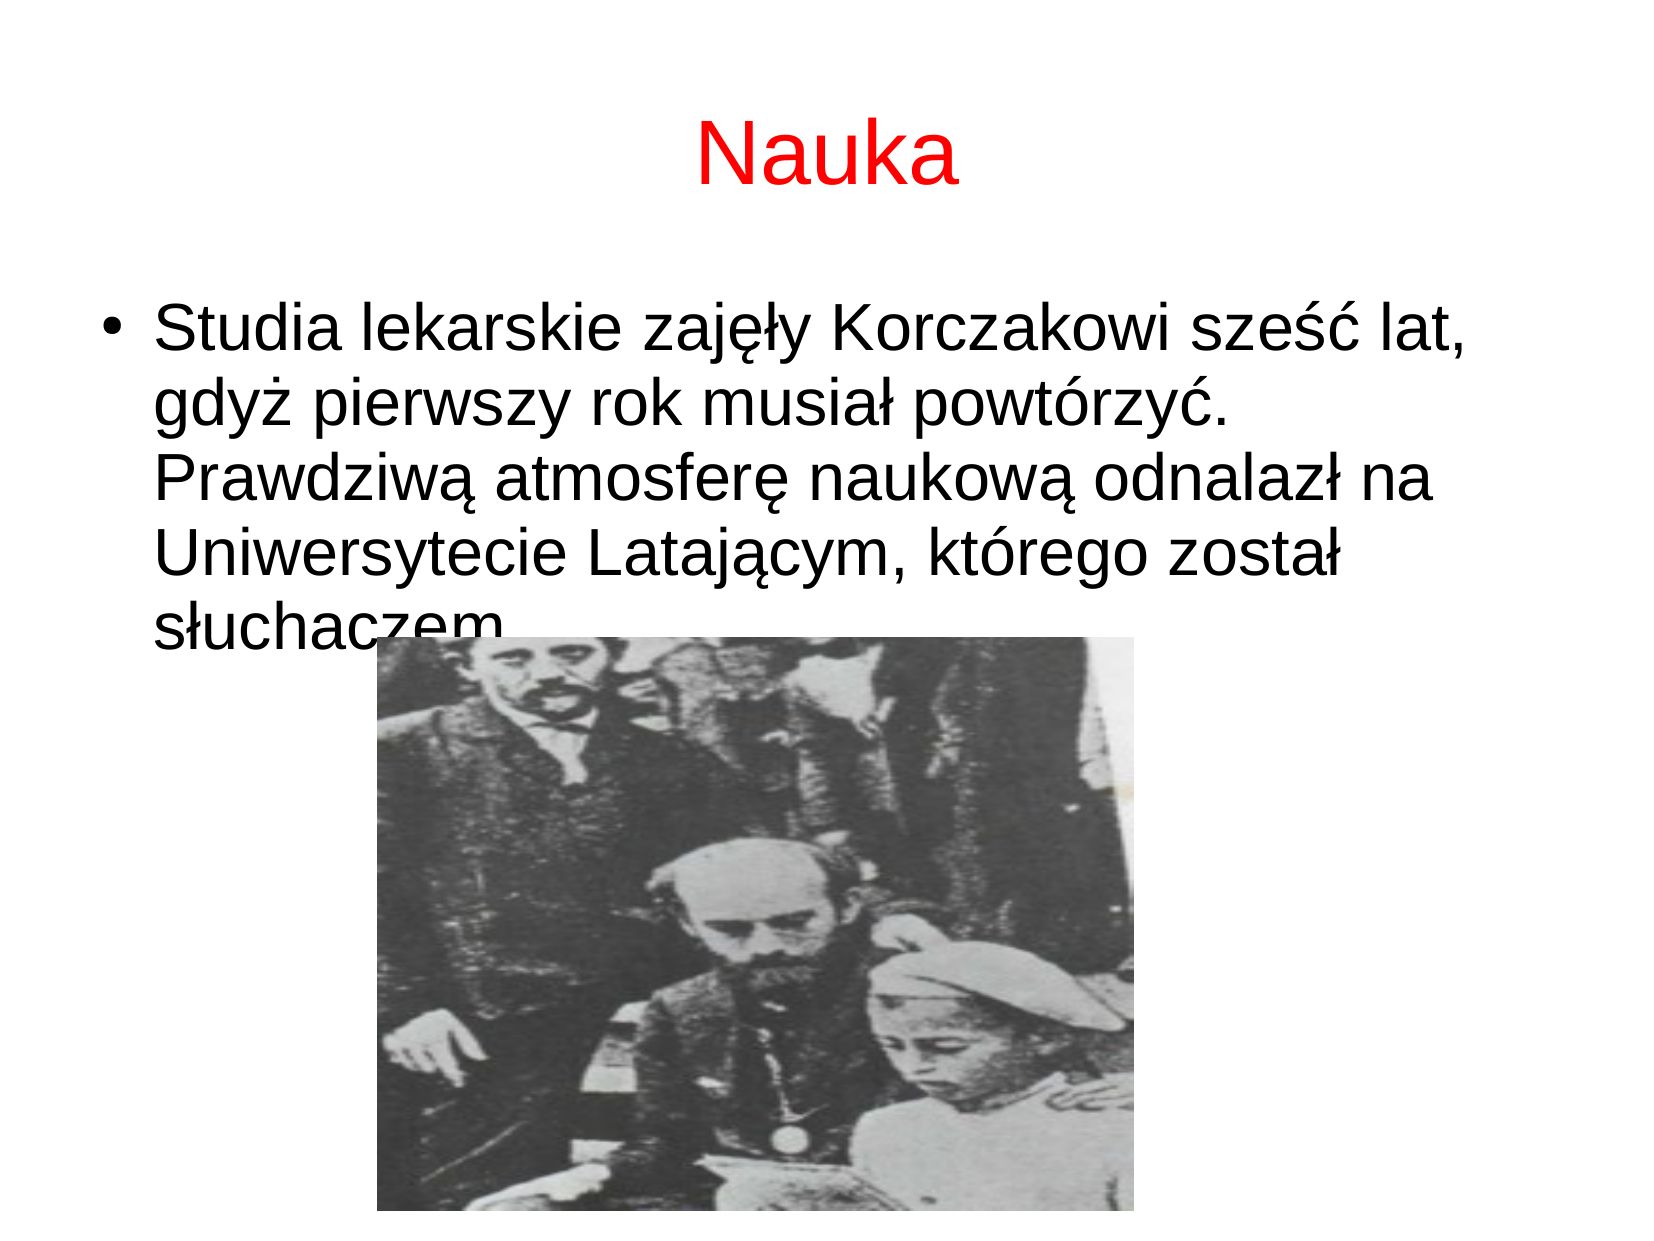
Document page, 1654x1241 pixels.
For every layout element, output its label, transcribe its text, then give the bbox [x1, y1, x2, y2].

list Studia lekarskie zajęły Korczakowi sześć lat, gdyż pierwszy rok musiał powtórzyć. Prawdziwą atmosferę naukową odnalazł na Uniwersytecie Latającym, którego został słuchaczem. [82, 290, 1571, 1109]
picture [377, 637, 1134, 1211]
title Nauka [82, 49, 1571, 257]
